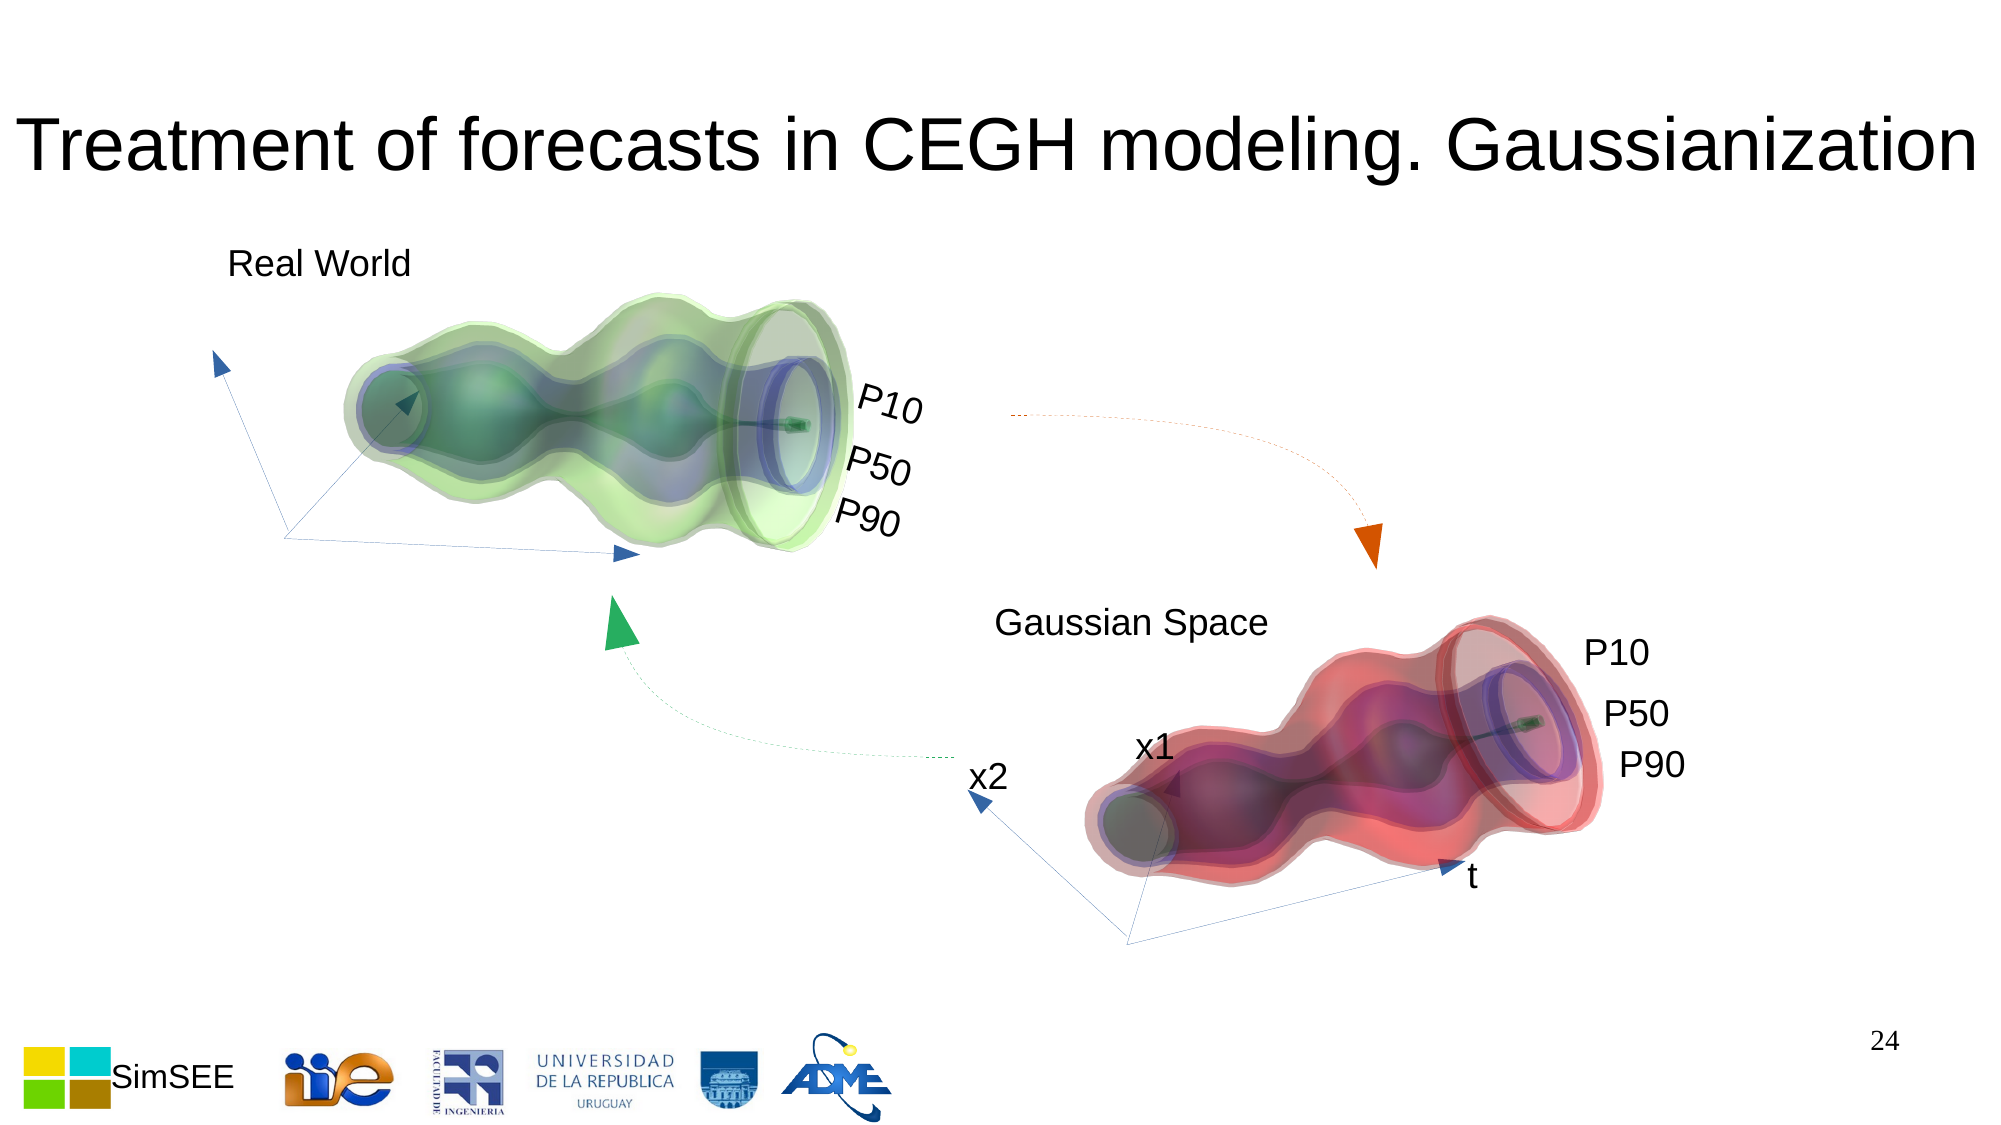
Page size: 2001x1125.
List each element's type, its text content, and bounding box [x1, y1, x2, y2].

title Treatment of forecasts in CEGH modeling. Gaussianization [11, 59, 1985, 228]
text_box x2 [954, 748, 1043, 816]
text_box Gaussian Space [979, 593, 1426, 661]
picture [781, 1033, 895, 1124]
picture [21, 1045, 114, 1111]
text_box P90 [1604, 736, 1799, 803]
text_box P50 [1588, 684, 1746, 752]
text_box x1 [1120, 718, 1210, 785]
picture [274, 1044, 763, 1120]
text_box Real World [212, 234, 544, 302]
text_box P10 [1568, 624, 1721, 692]
text_box t [1452, 847, 1505, 914]
text_box P90 [811, 477, 1012, 593]
text_box P50 [822, 430, 987, 519]
text_box P10 [833, 363, 994, 470]
